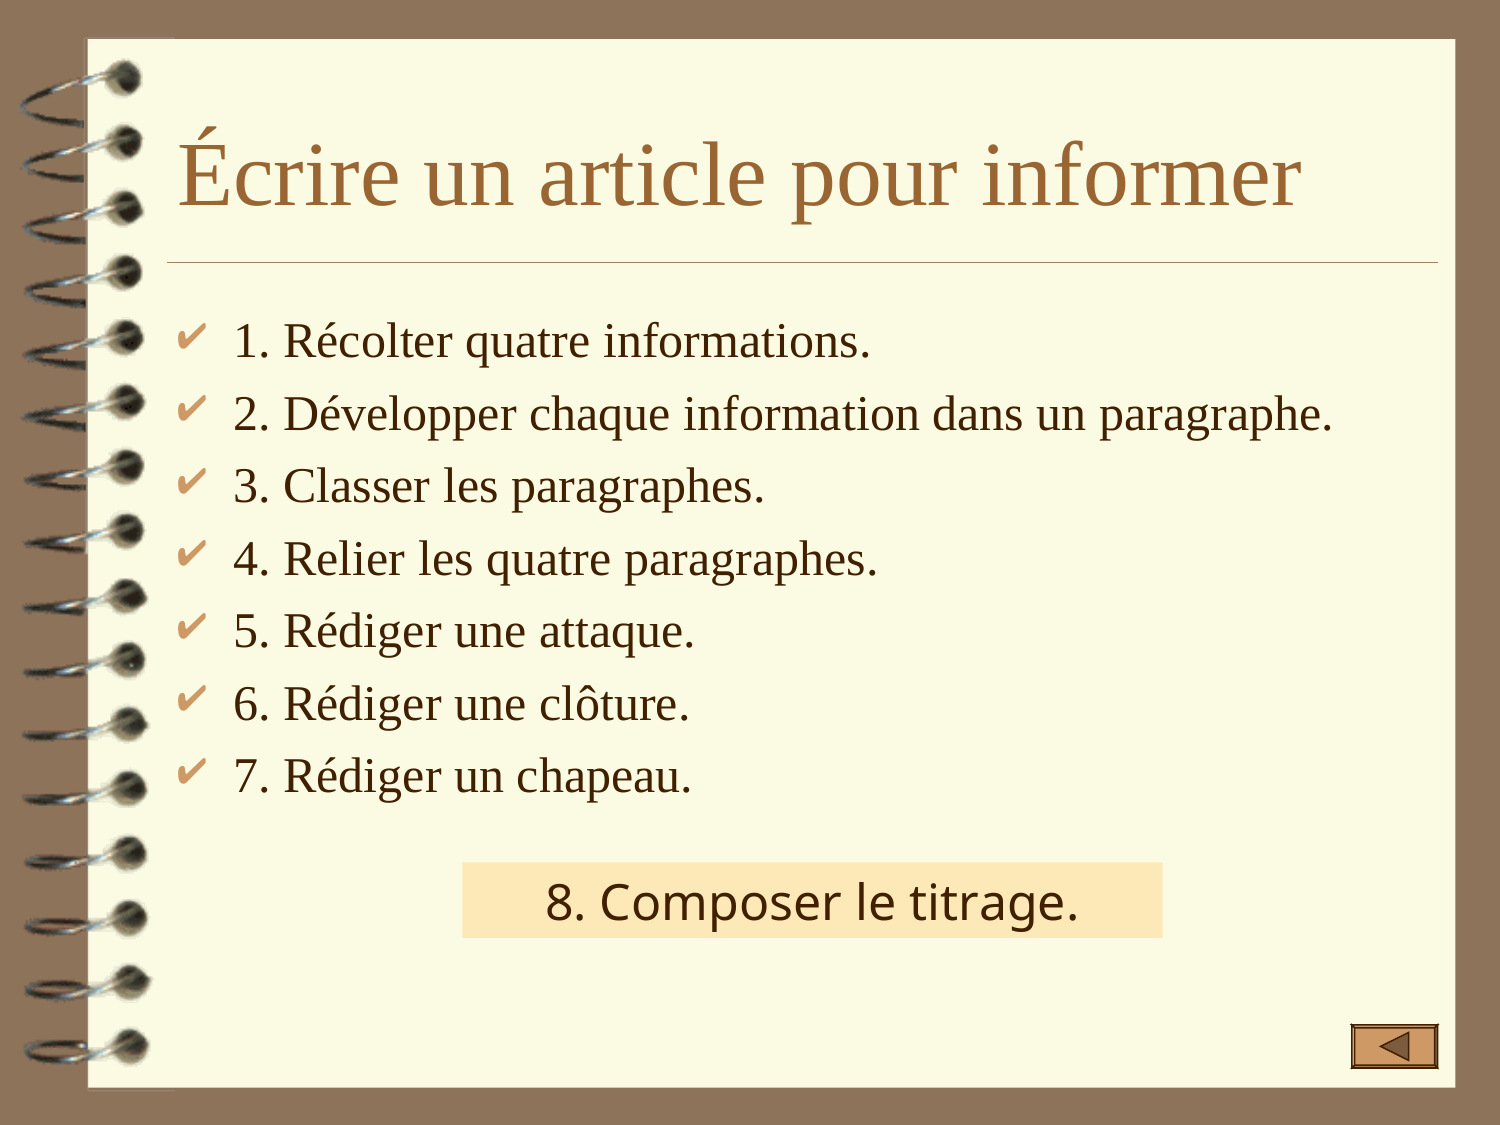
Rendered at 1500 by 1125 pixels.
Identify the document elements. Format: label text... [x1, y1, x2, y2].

picture [0, 0, 175, 1125]
list 1. Récolter quatre informations. 2. Développer chaque information dans un paragraphe. 3. Classer les paragraphes. 4. Relier les quatre paragraphes. 5. Rédiger une attaque. 6. Rédiger une clôture. 7. Rédiger un chapeau. [162, 299, 1438, 976]
text_box [1353, 1024, 1438, 1068]
title Écrire un article pour informer [162, 74, 1438, 263]
text_box 8. Composer le titrage. [462, 862, 1163, 938]
